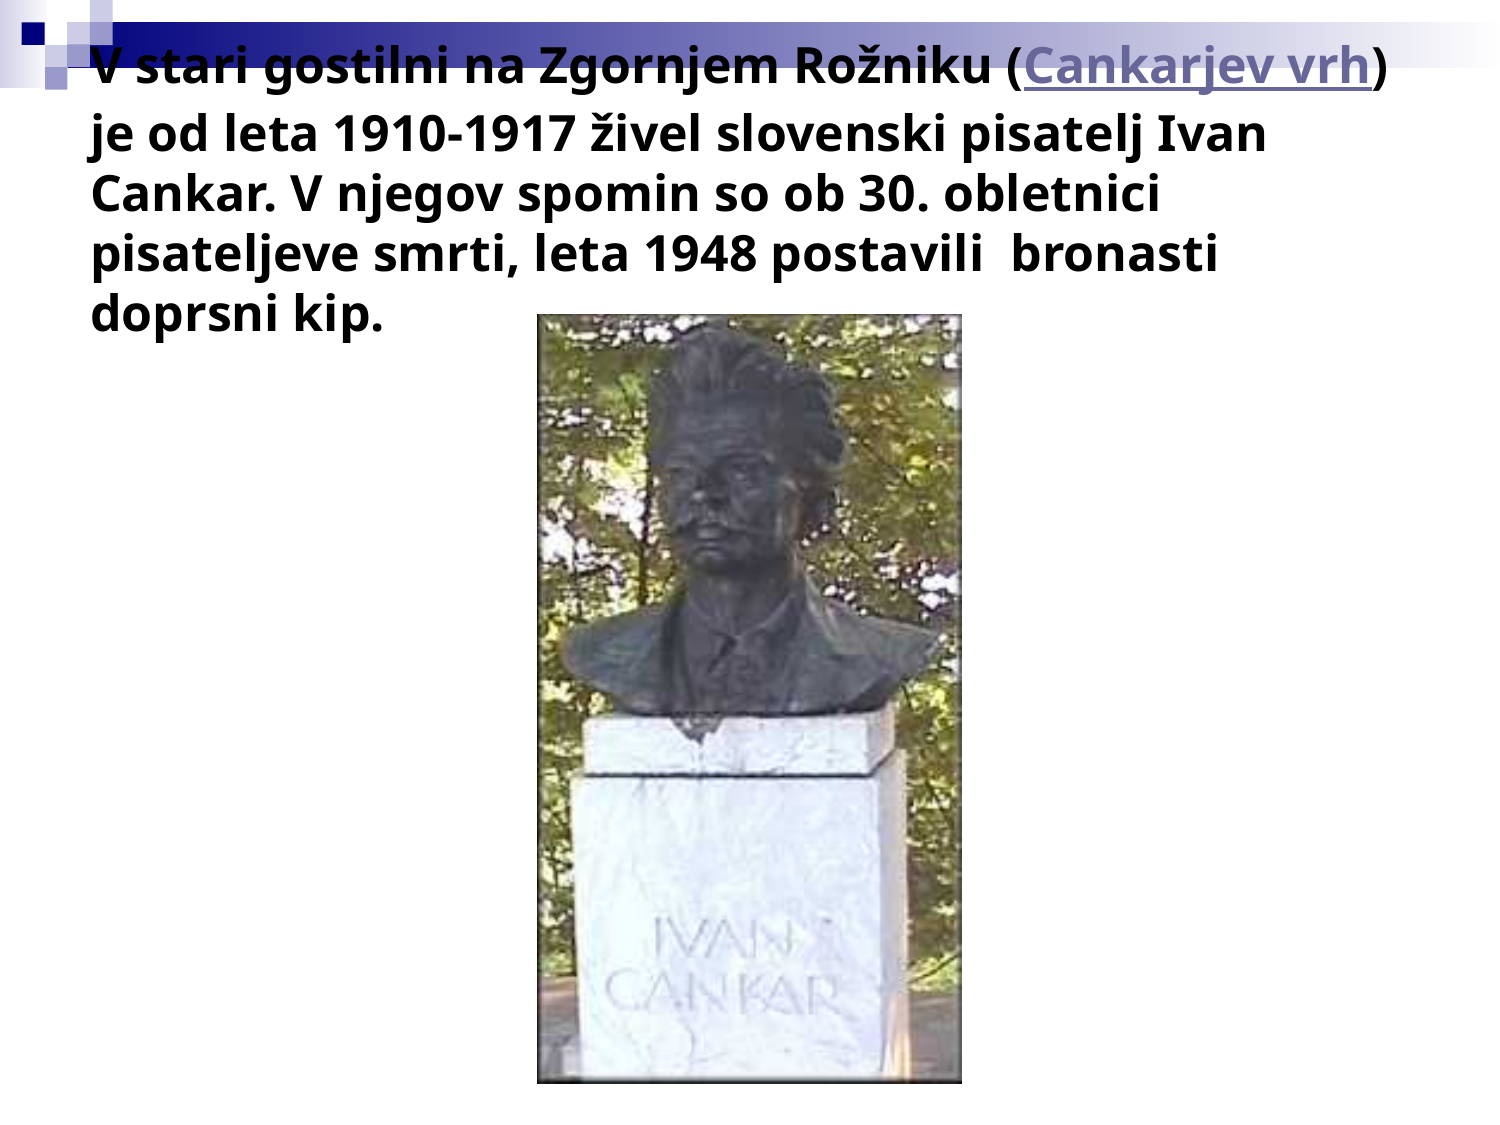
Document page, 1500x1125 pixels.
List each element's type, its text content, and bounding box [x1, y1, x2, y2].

picture [537, 314, 962, 1084]
title V stari gostilni na Zgornjem Rožniku (Cankarjev vrh) je od leta 1910-1917 živel slovenski pisatelj Ivan Cankar. V njegov spomin so ob 30. obletnici pisateljeve smrti, leta 1948 postavili bronasti doprsni kip. [75, 75, 1425, 300]
